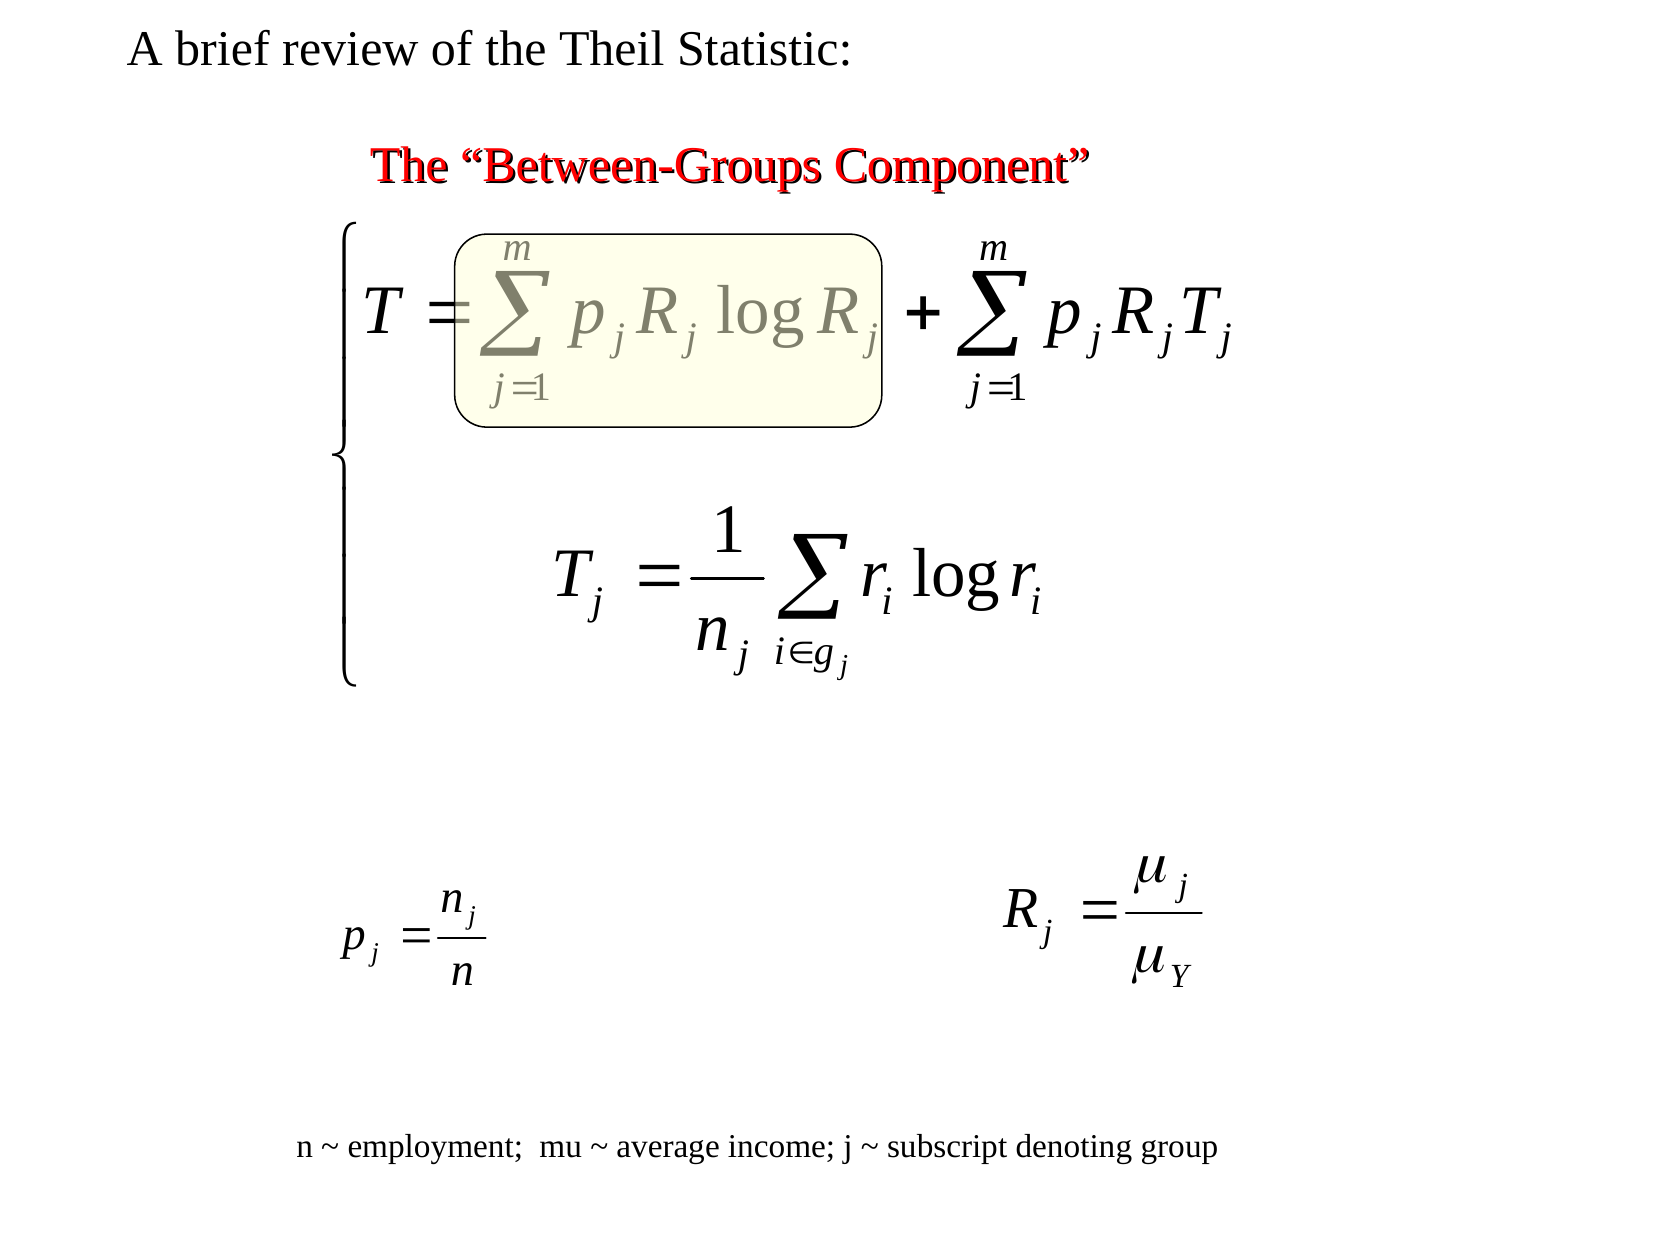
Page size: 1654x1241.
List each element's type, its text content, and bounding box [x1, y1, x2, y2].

text_box A brief review of the Theil Statistic: [111, 7, 869, 83]
chart [316, 206, 1254, 704]
chart [330, 868, 497, 997]
text_box The “Between-Groups Component” [355, 123, 1105, 200]
text_box n ~ employment; mu ~ average income; j ~ subscript denoting group [281, 1116, 1244, 1172]
text_box [454, 234, 882, 428]
chart [992, 826, 1213, 1001]
